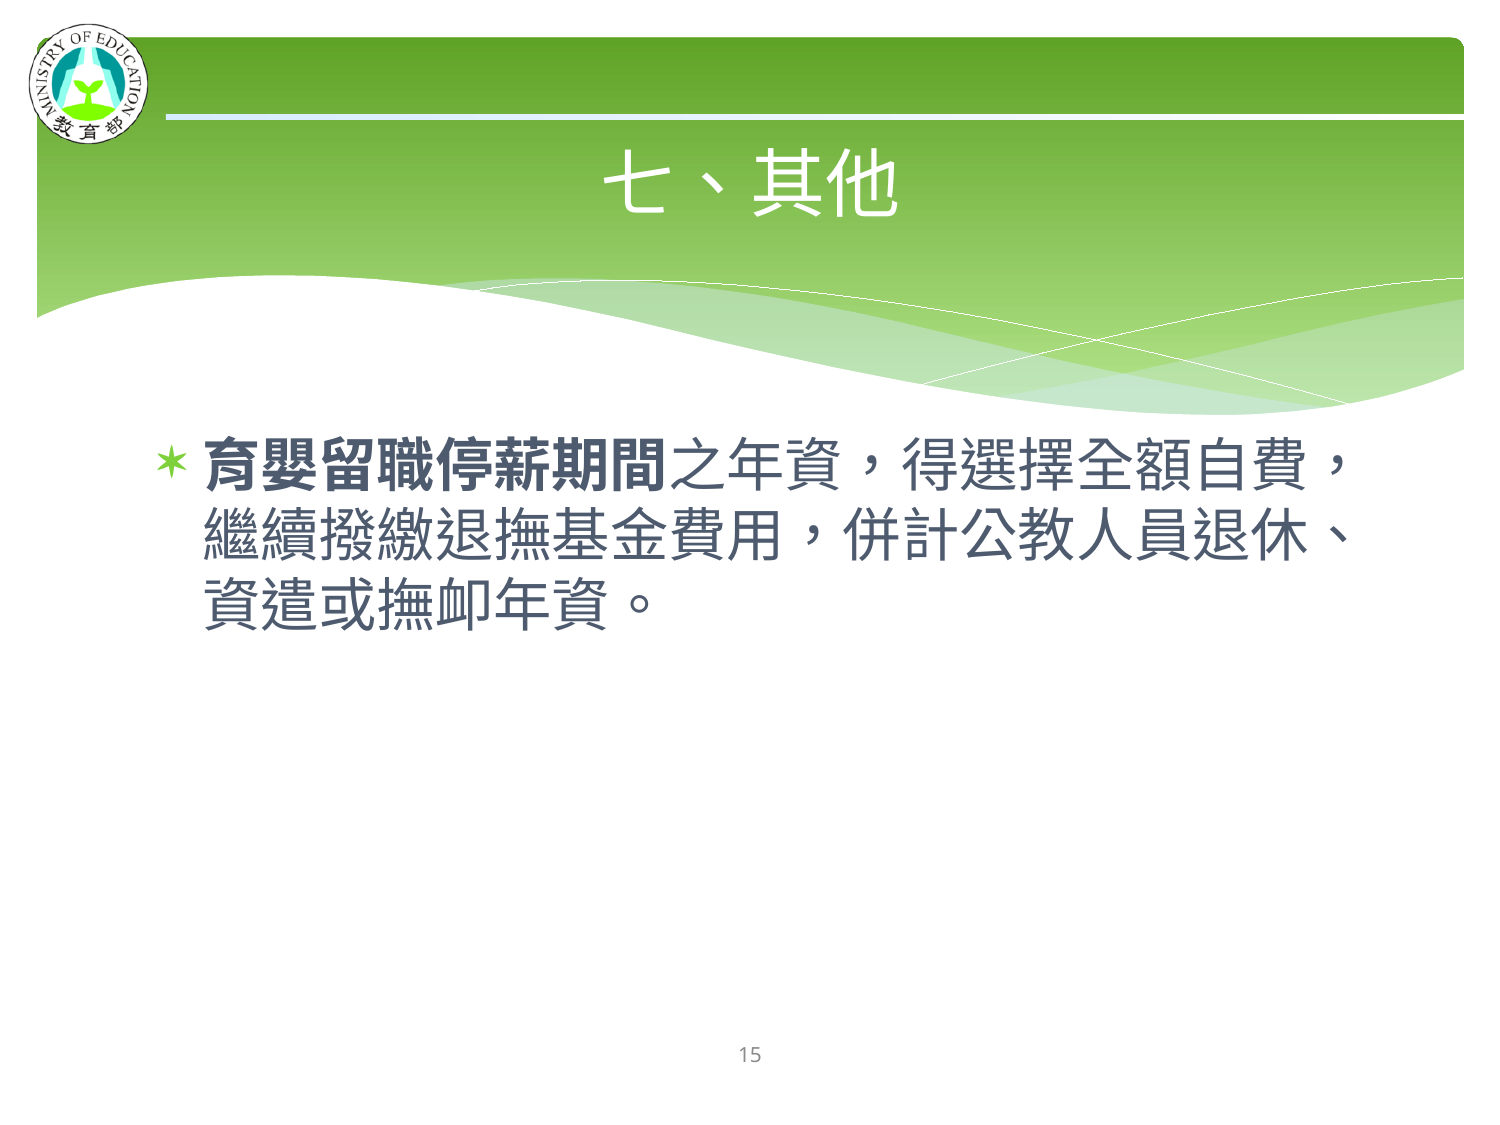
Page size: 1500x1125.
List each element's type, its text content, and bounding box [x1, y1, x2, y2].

list 育嬰留職停薪期間之年資，得選擇全額自費，繼續撥繳退撫基金費用，併計公教人員退休、資遣或撫卹年資。 [142, 420, 1358, 987]
picture [27, 22, 149, 145]
slide_number <編號> [654, 1025, 846, 1086]
title 七、其他 [75, 78, 1425, 284]
